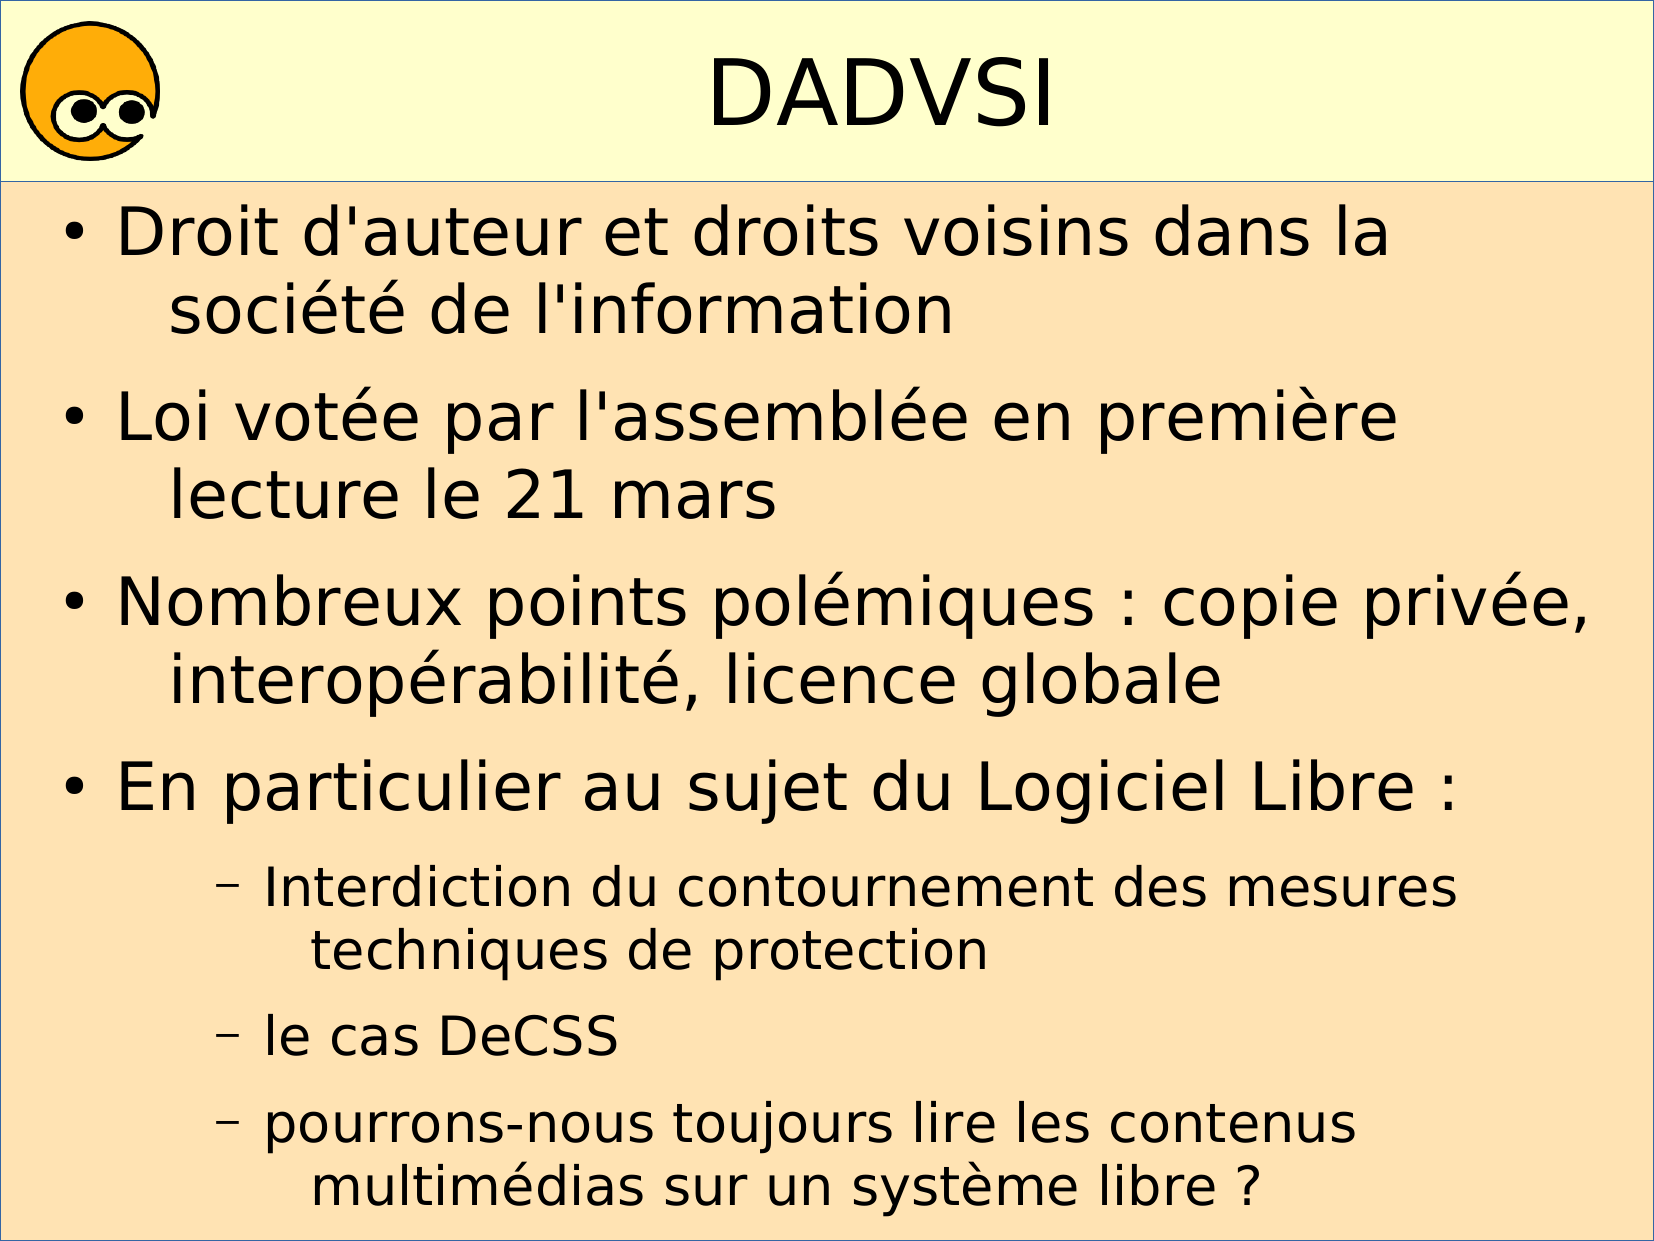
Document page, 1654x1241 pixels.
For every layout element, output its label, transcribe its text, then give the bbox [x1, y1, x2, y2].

title DADVSI [239, 33, 1524, 154]
list Droit d'auteur et droits voisins dans la société de l'information Loi votée par l'assemblée en première lecture le 21 mars Nombreux points polémiques : copie privée, interopérabilité, licence globale En particulier au sujet du Logiciel Libre : Interdiction du contournement des mesures techniques de protection le cas DeCSS pourrons-nous toujours lire les contenus multimédias sur un système libre ? [27, 193, 1599, 1219]
picture [20, 21, 160, 161]
